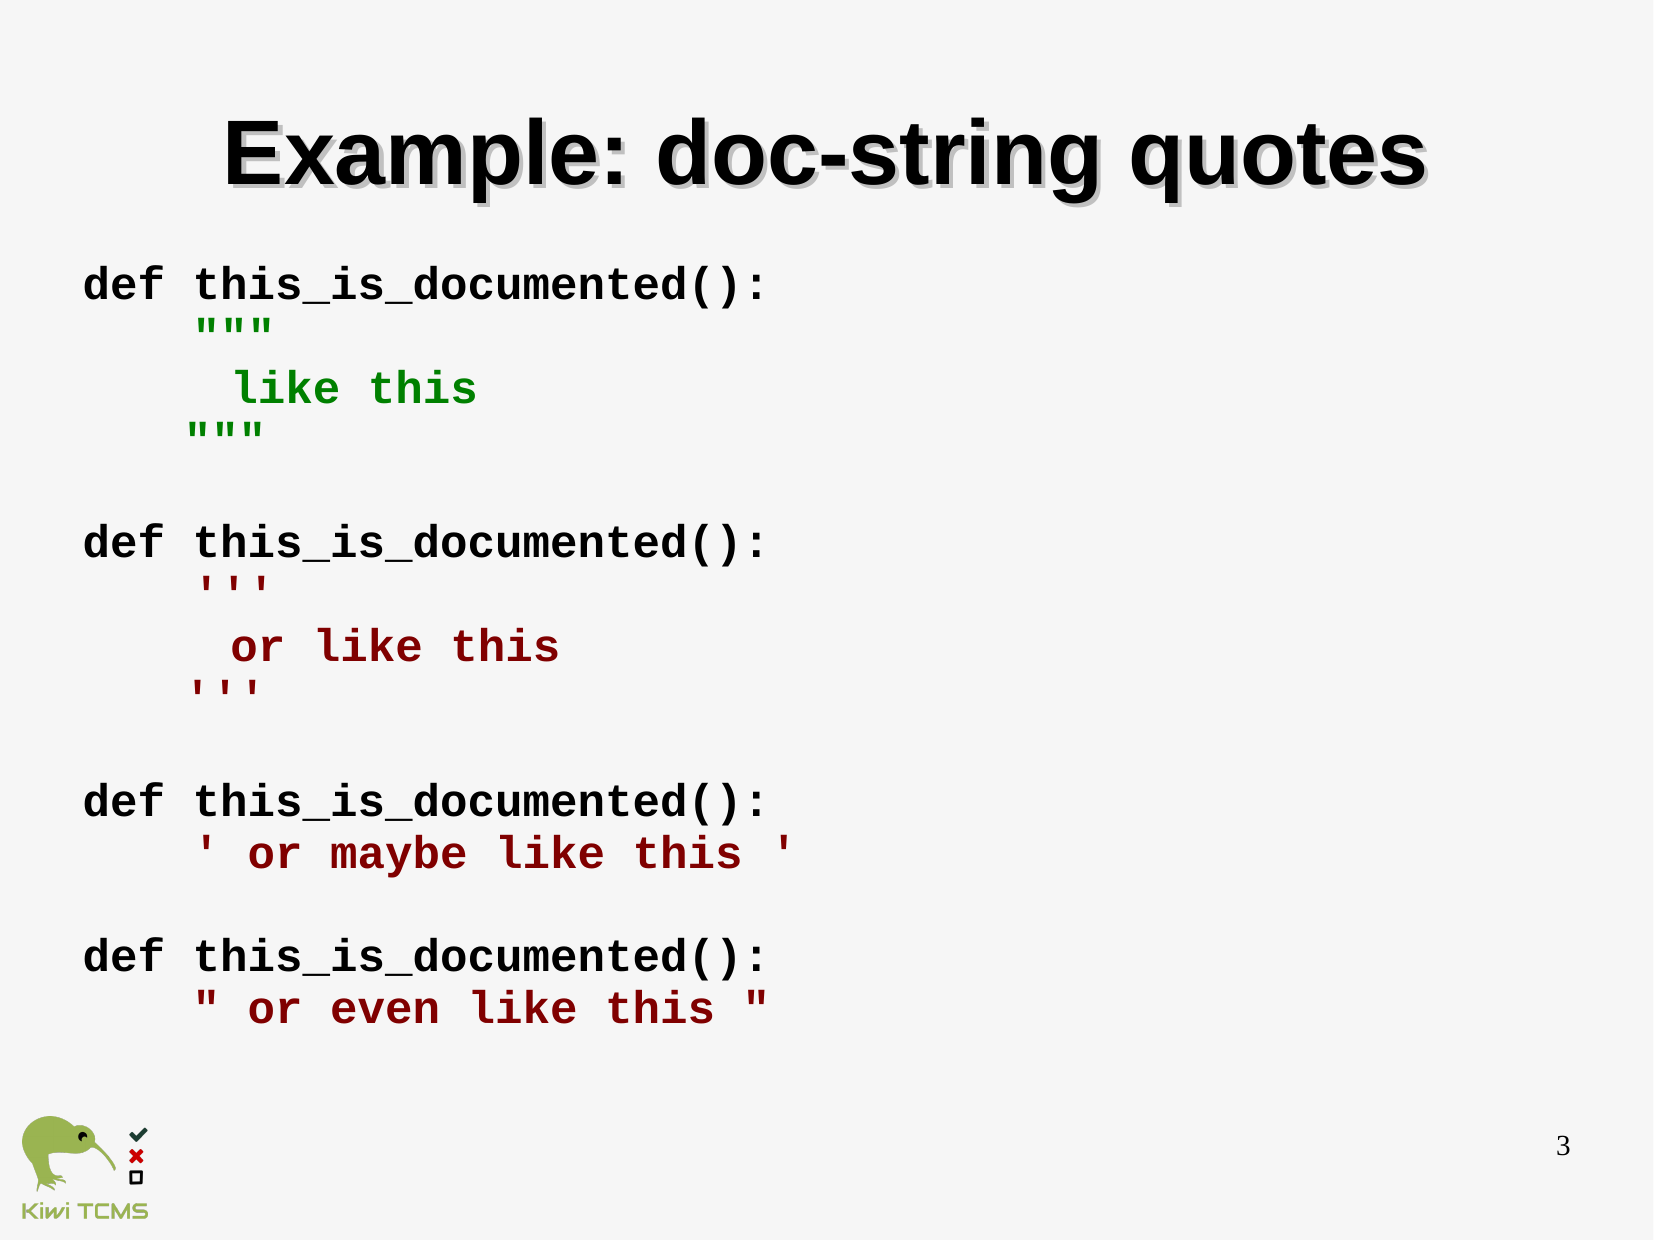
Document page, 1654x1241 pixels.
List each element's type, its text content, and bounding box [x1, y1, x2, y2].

subtitle def this_is_documented(): """ like this """ def this_is_documented(): ''' or like this ''' def this_is_documented(): ' or maybe like this ' def this_is_documented(): " or even like this " [82, 263, 1571, 1036]
picture [22, 1116, 148, 1219]
title Example: doc-string quotes [82, 49, 1571, 257]
